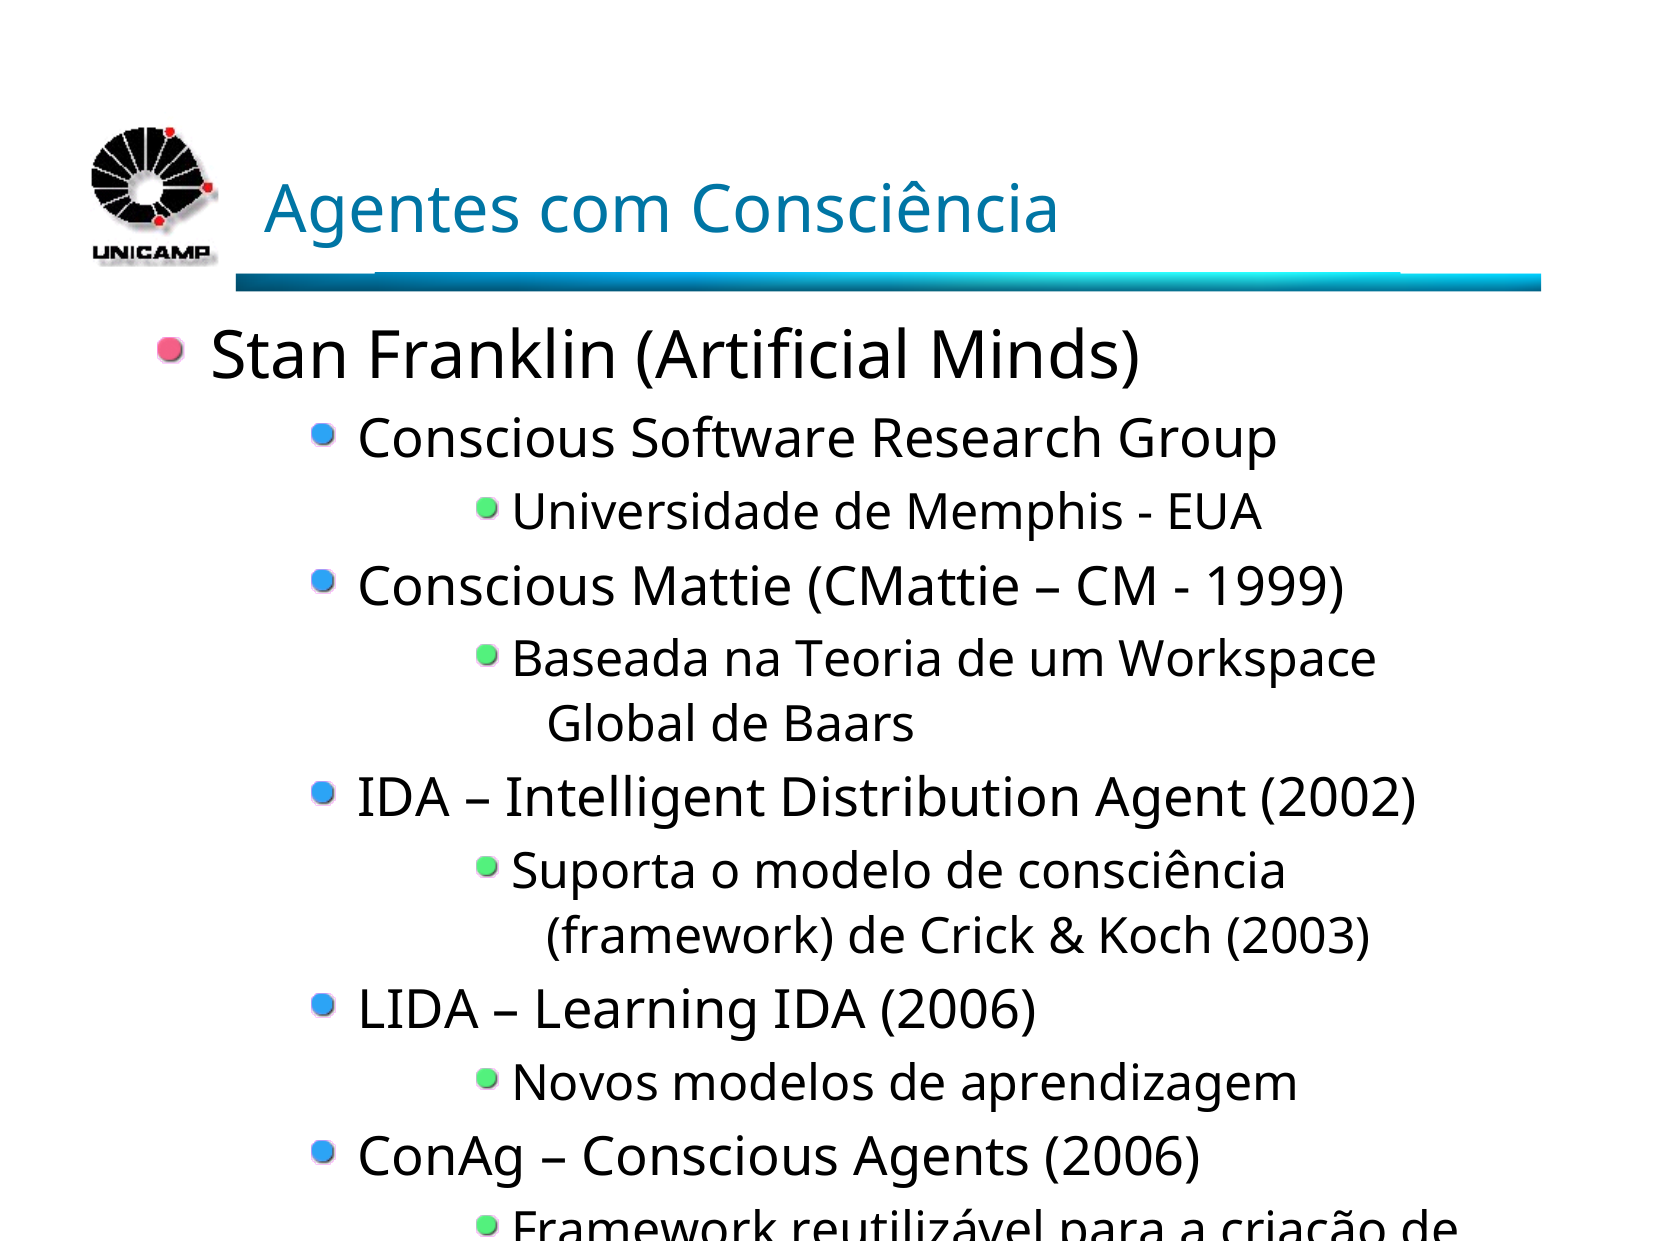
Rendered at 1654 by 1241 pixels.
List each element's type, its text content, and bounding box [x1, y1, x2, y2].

list Stan Franklin (Artificial Minds) Conscious Software Research Group Universidade de Memphis - EUA Conscious Mattie (CMattie – CM - 1999) Baseada na Teoria de um Workspace Global de Baars IDA – Intelligent Distribution Agent (2002) Suporta o modelo de consciência (framework) de Crick & Koch (2003) LIDA – Learning IDA (2006) Novos modelos de aprendizagem ConAg – Conscious Agents (2006) Framework reutilizável para a criação de arquiteturas cognitivas conscientes [121, 309, 1534, 1182]
picture [125, 272, 1654, 295]
picture [475, 1214, 500, 1238]
title Agentes com Consciência [264, 42, 1534, 250]
